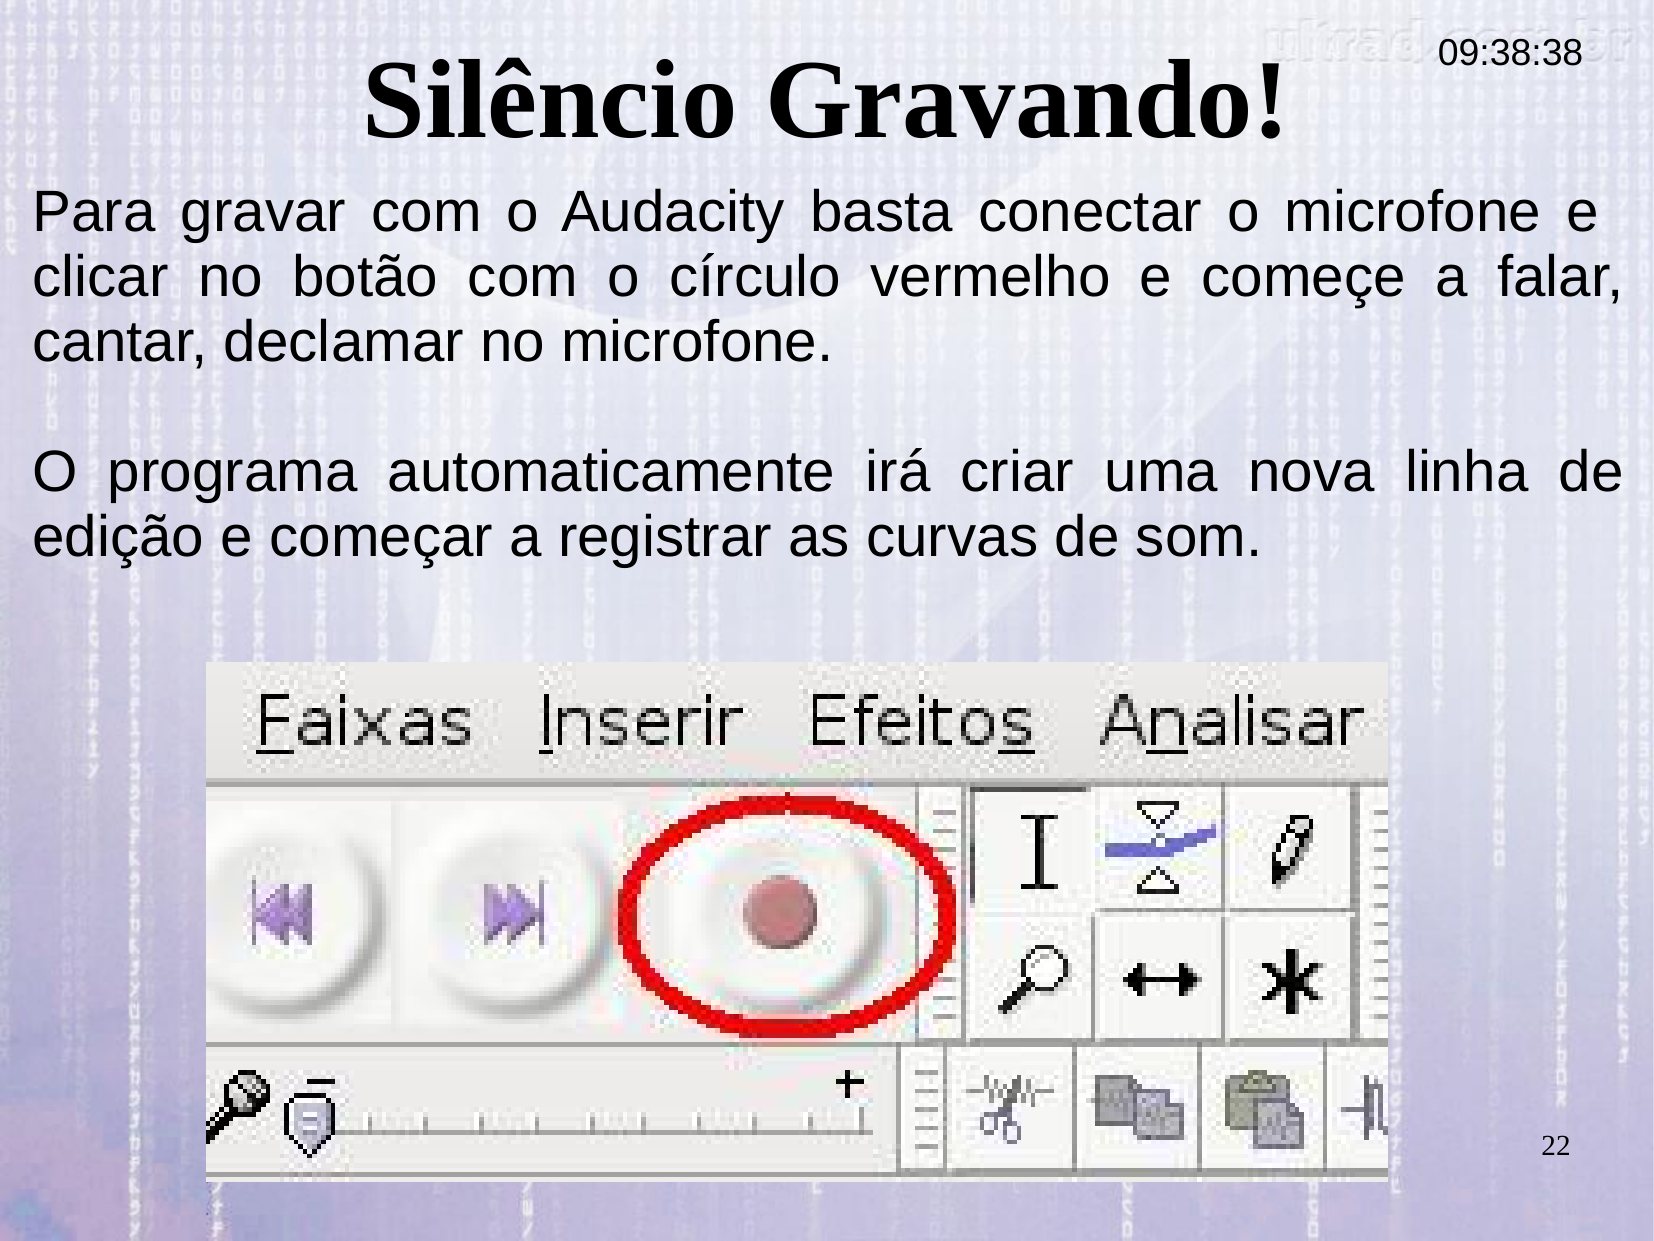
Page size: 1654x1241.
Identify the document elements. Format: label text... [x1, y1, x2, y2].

text_box Para gravar com o Audacity basta conectar o microfone e clicar no botão com o círculo vermelho e começe a falar, cantar, declamar no microfone. O programa automaticamente irá criar uma nova linha de edição e começar a registrar as curvas de som. [17, 171, 1641, 577]
text_box 12:04:17 [1423, 23, 1631, 94]
text_box Silêncio Gravando! [29, 29, 1625, 171]
picture [0, 0, 1654, 1241]
